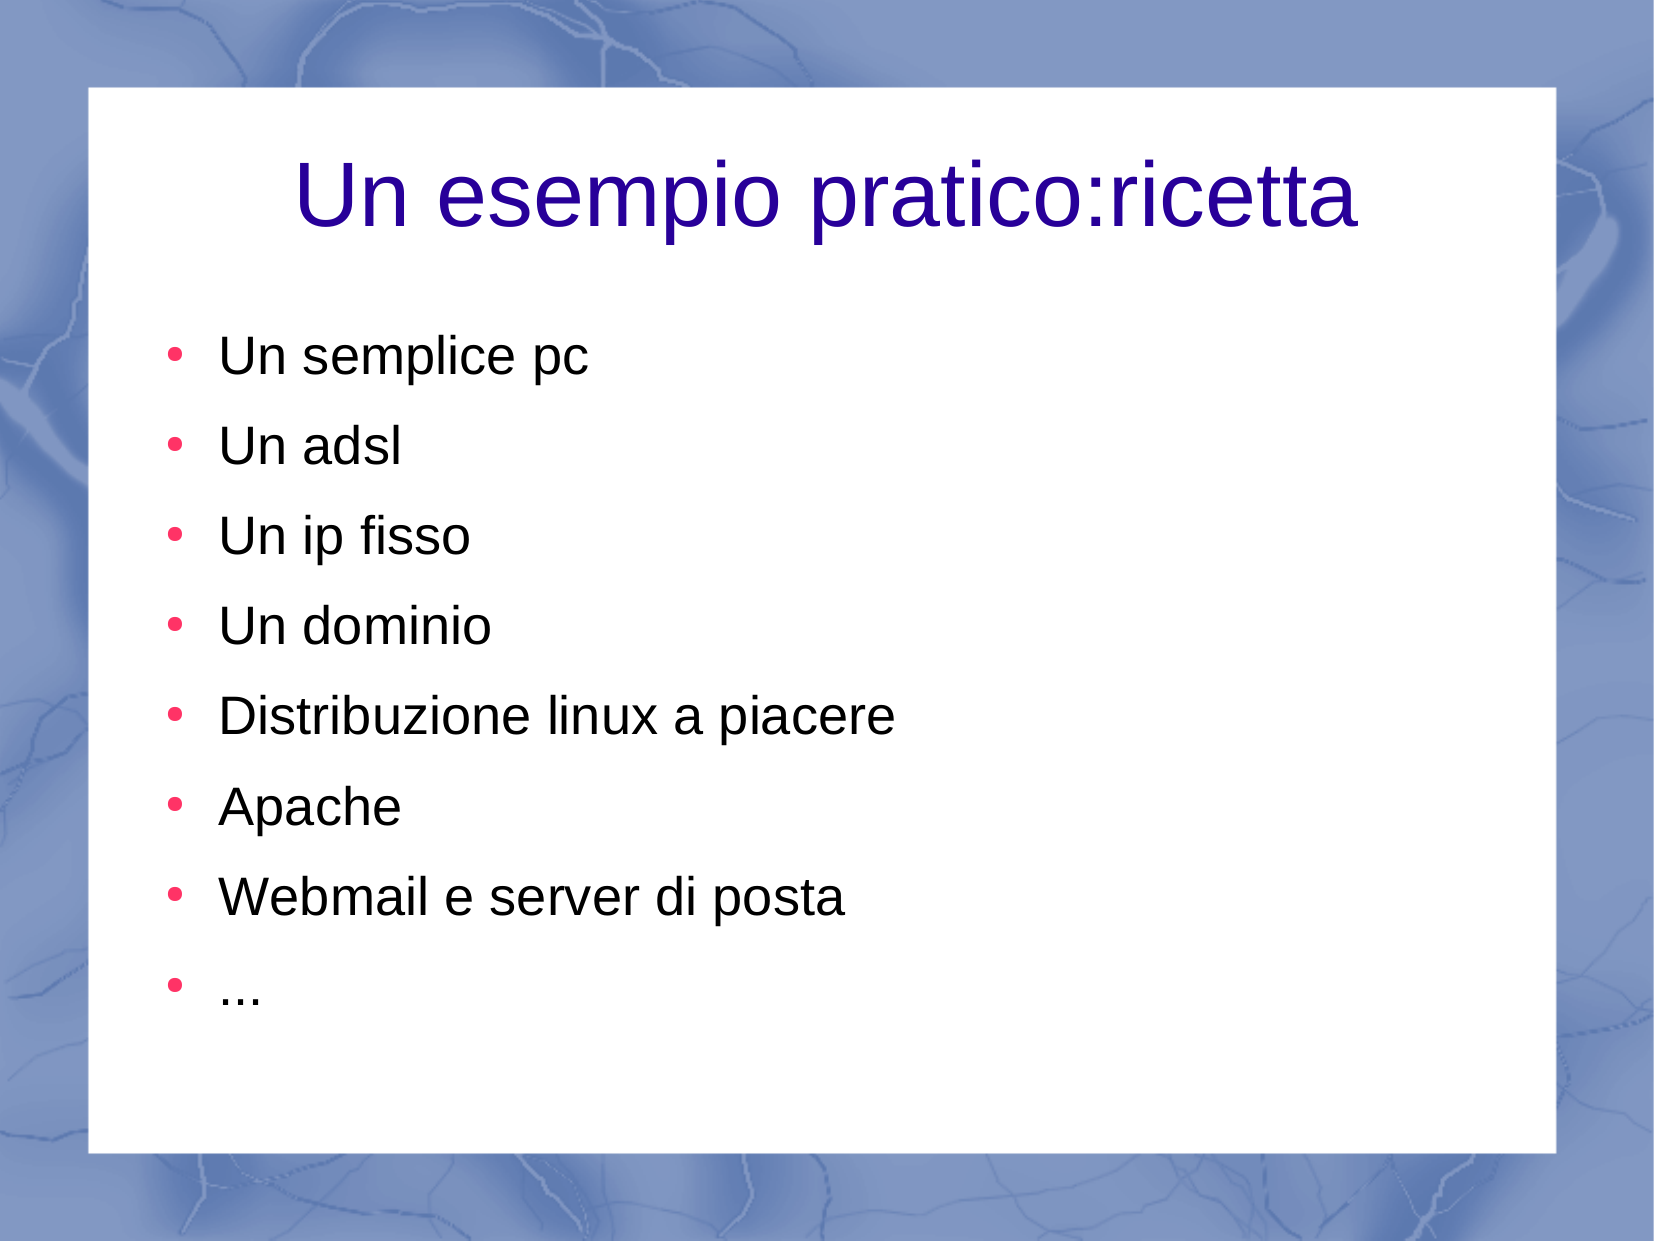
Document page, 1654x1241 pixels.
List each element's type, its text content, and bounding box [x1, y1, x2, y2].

title Un esempio pratico:ricetta [118, 98, 1536, 291]
picture [0, 0, 1654, 1241]
list Un semplice pc Un adsl Un ip fisso Un dominio Distribuzione linux a piacere Apache Webmail e server di posta ... [147, 325, 1506, 1130]
